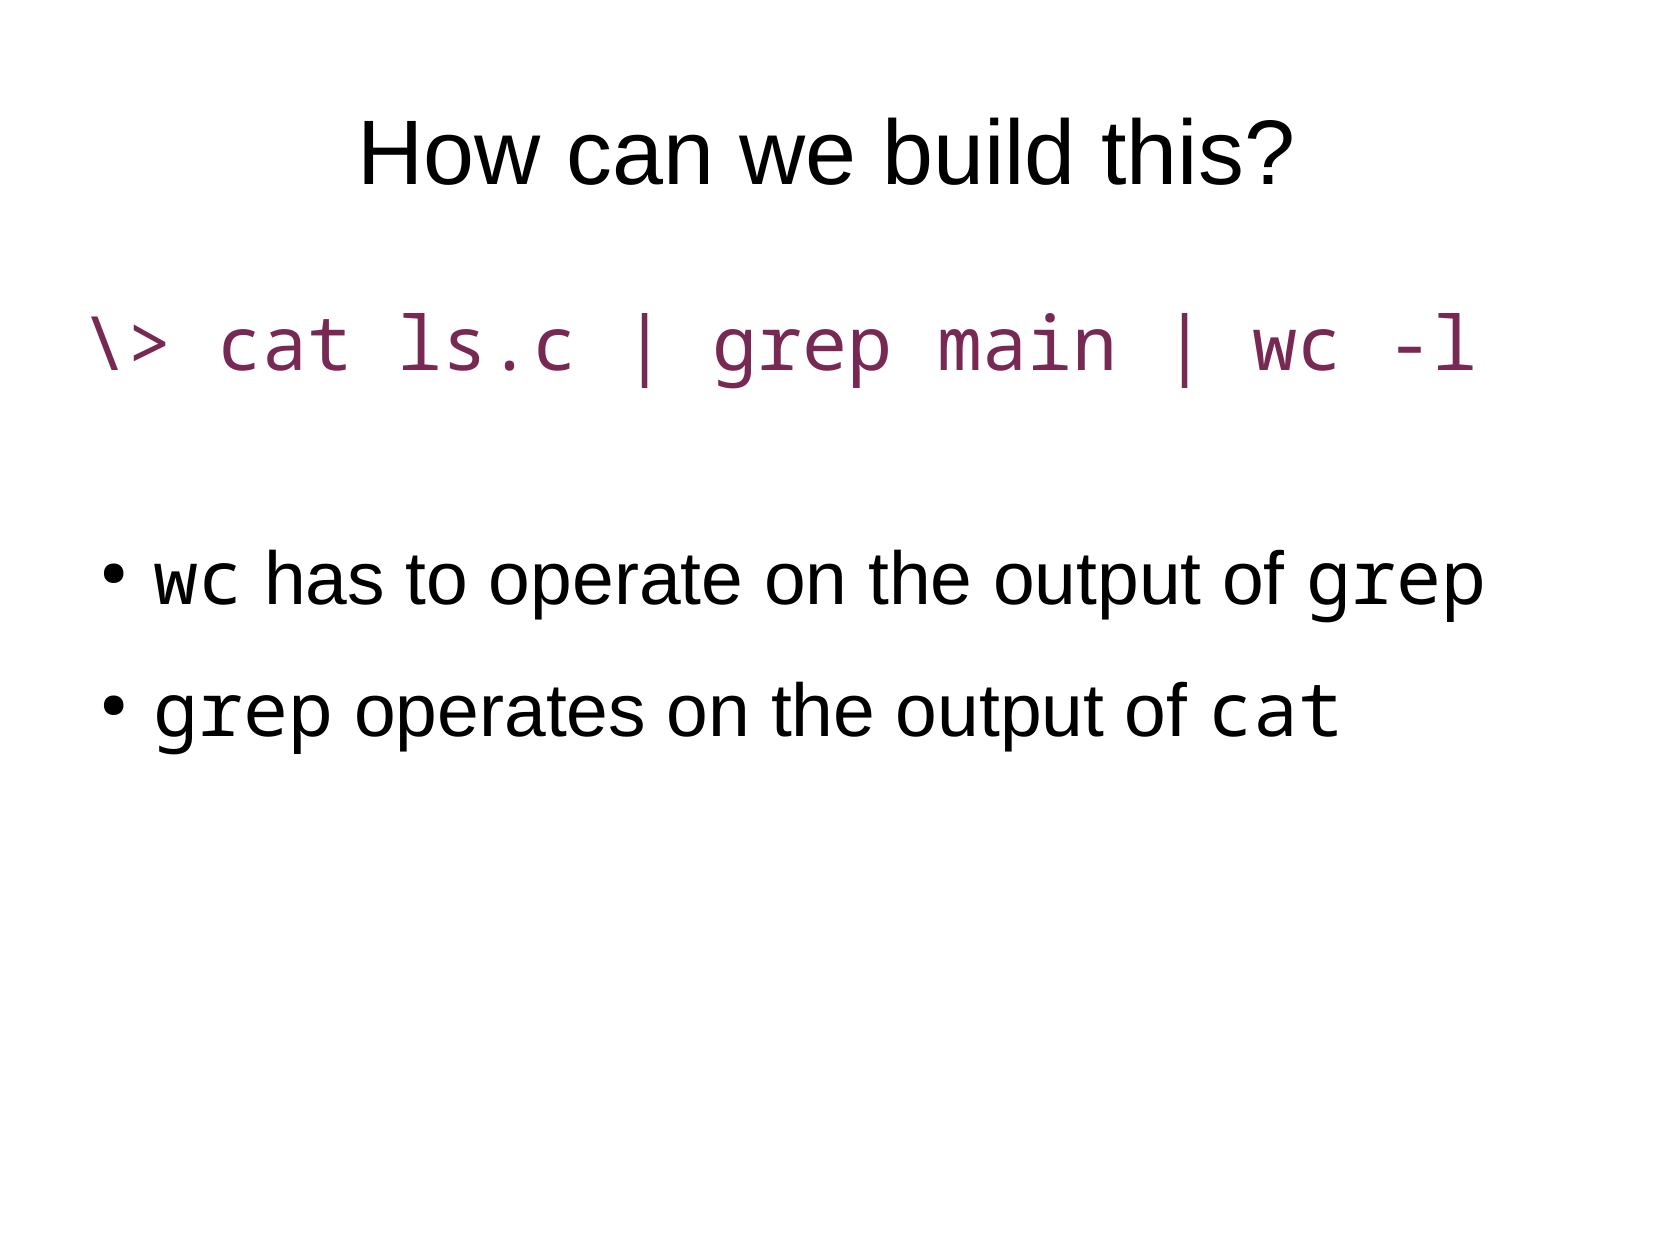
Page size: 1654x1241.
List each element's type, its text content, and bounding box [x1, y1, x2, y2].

title How can we build this? [82, 49, 1571, 257]
list \> cat ls.c | grep main | wc -l wc has to operate on the output of grep grep operates on the output of cat [82, 290, 1571, 976]
